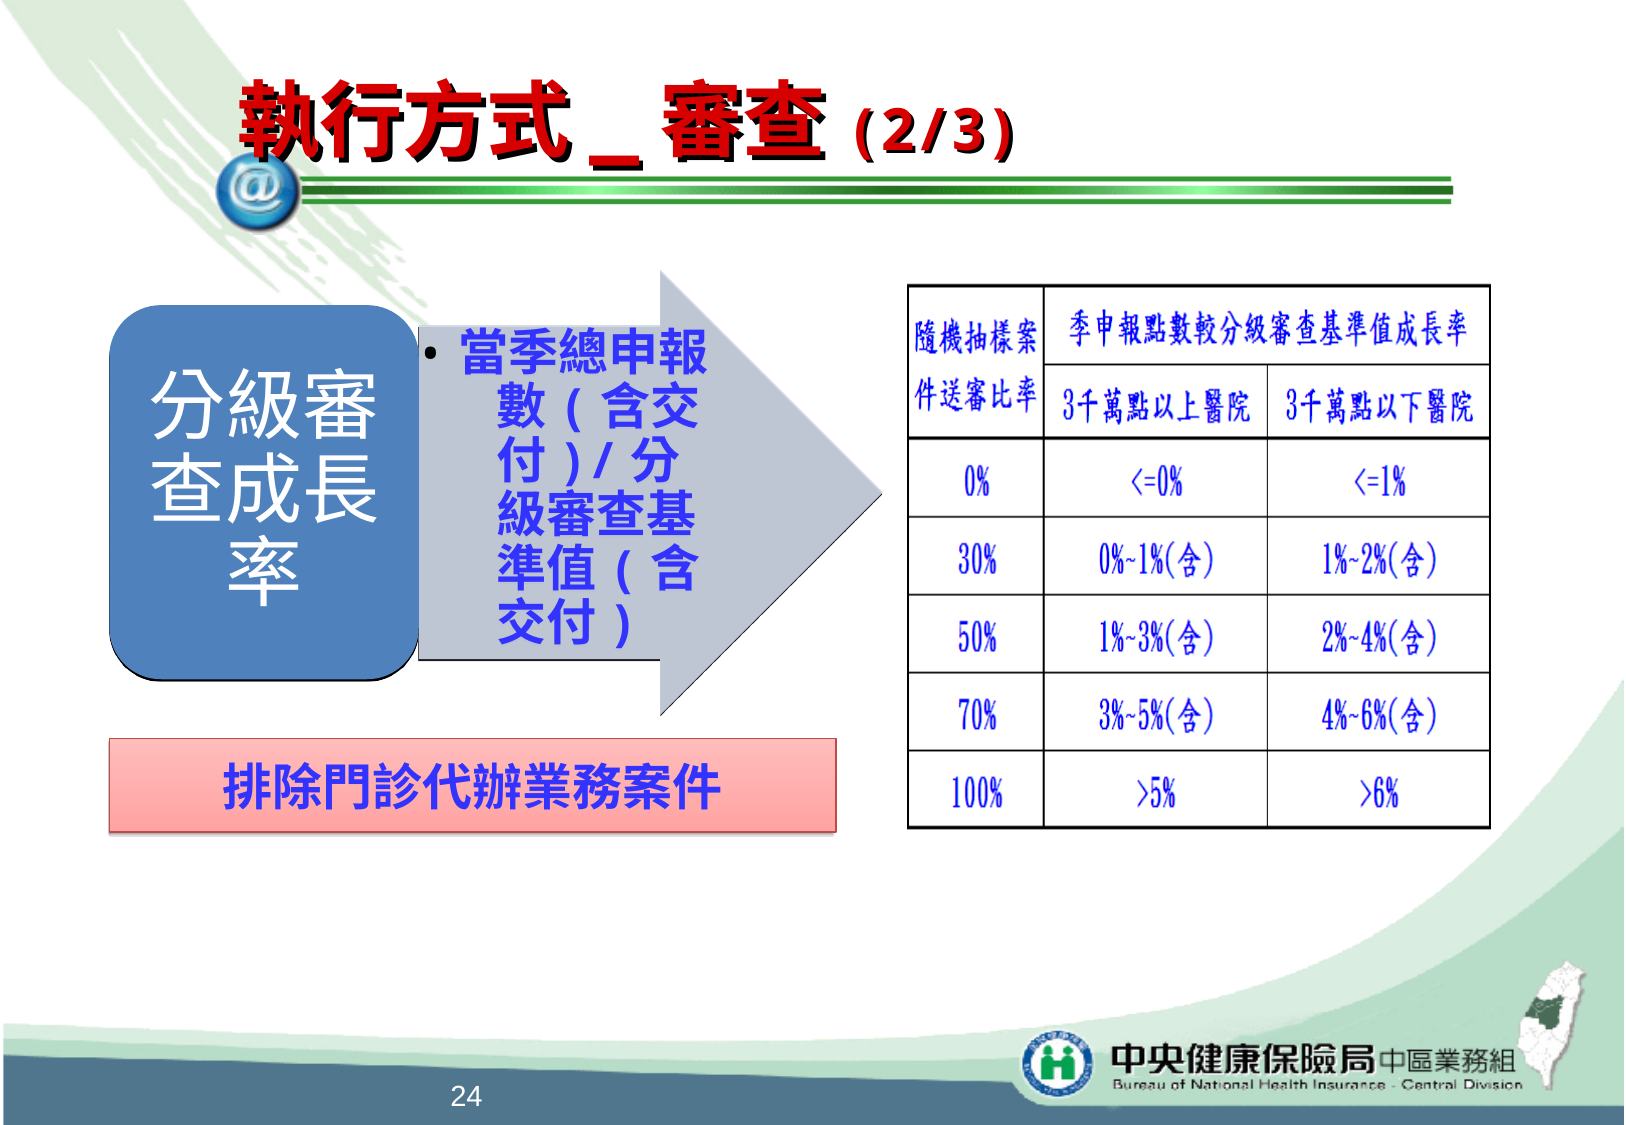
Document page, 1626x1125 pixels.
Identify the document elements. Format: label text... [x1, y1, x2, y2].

text_box 排除門診代辦業務案件 [109, 738, 836, 832]
text_box 分級審查成長率 [109, 305, 419, 680]
text_box 當季總申報數(含交付)/分級審查基準值(含交付) [418, 269, 883, 715]
text_box [435, 1065, 815, 1125]
picture [906, 281, 1493, 833]
title 執行方式_審查(2/3) [0, 23, 1329, 211]
